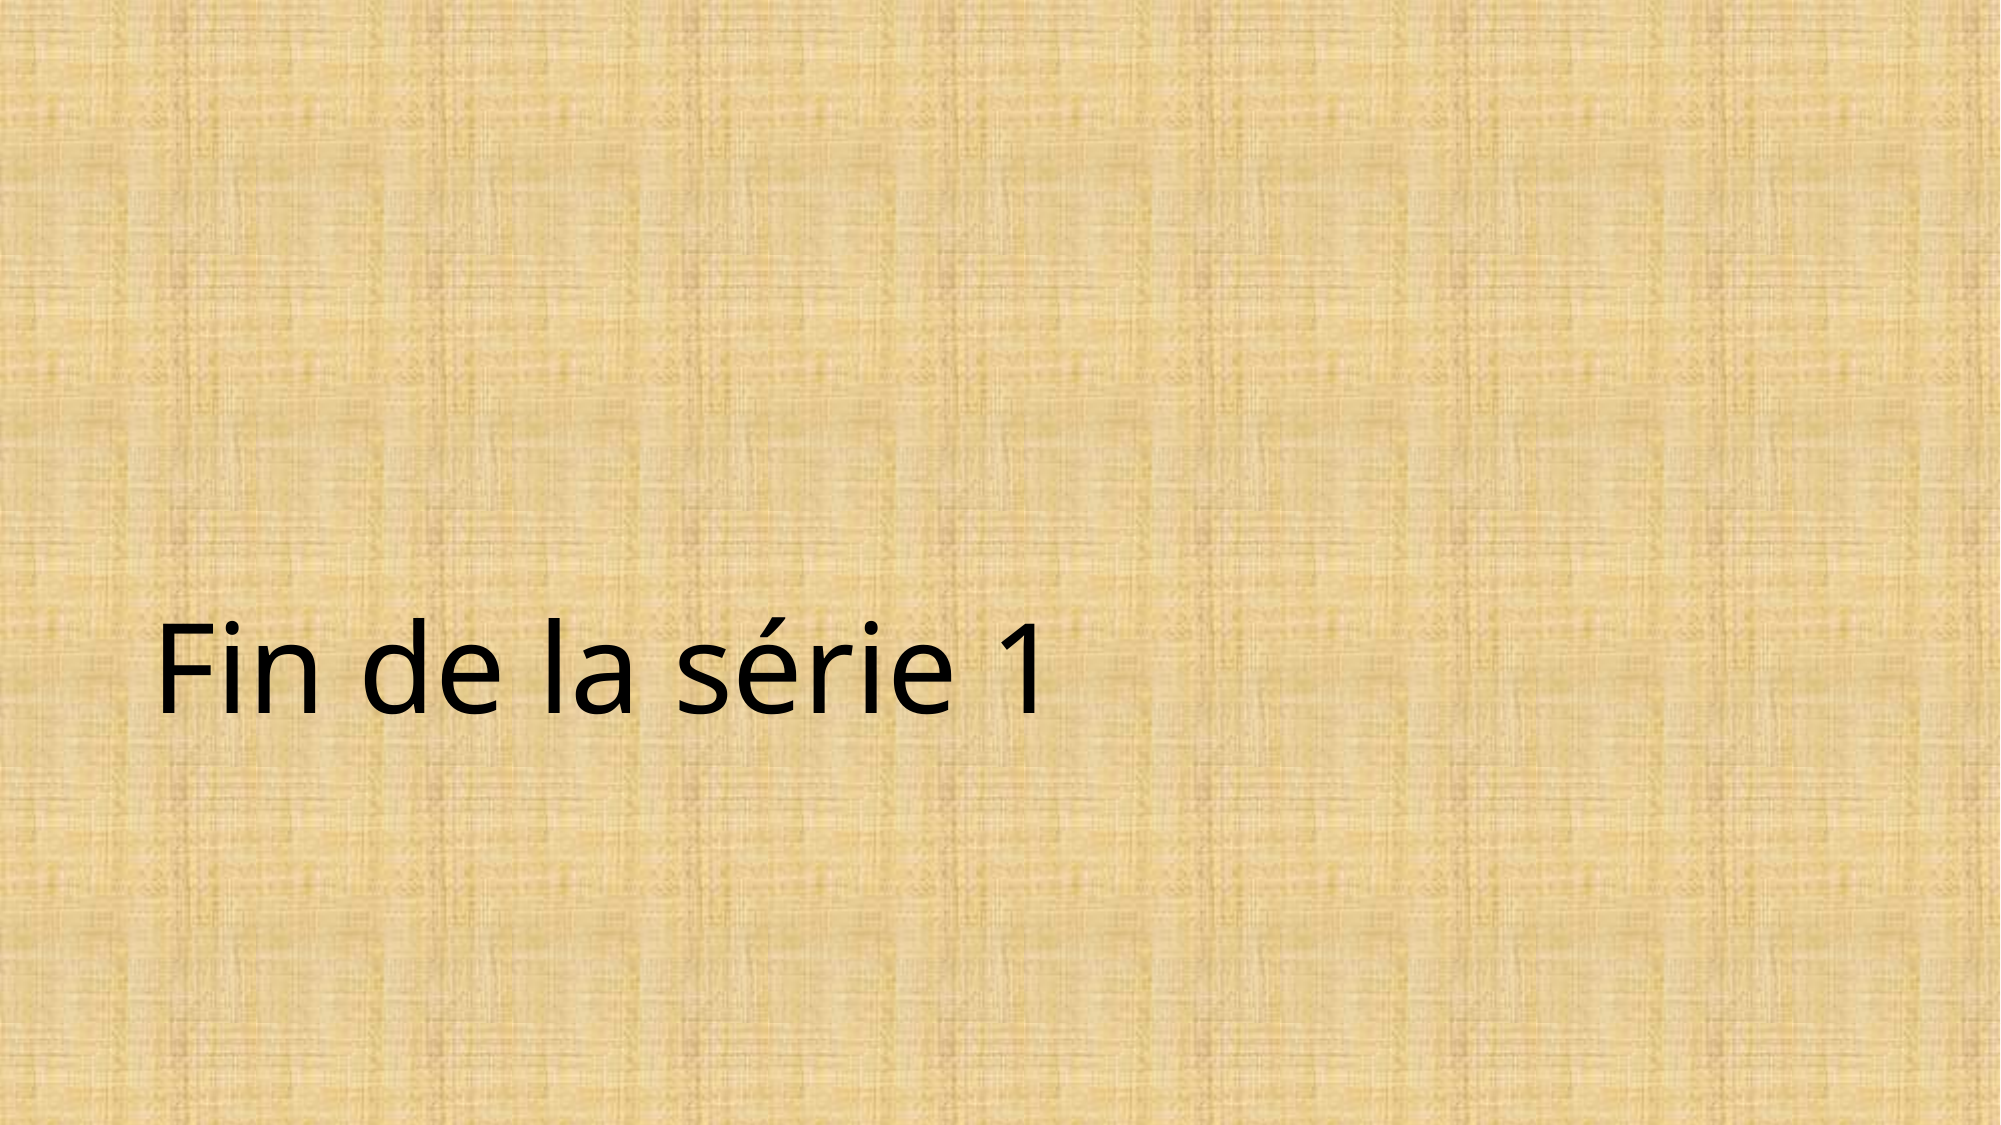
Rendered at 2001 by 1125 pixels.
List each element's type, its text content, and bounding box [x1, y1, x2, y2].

title Fin de la série 1 [136, 280, 1862, 749]
picture [0, 0, 2001, 1125]
